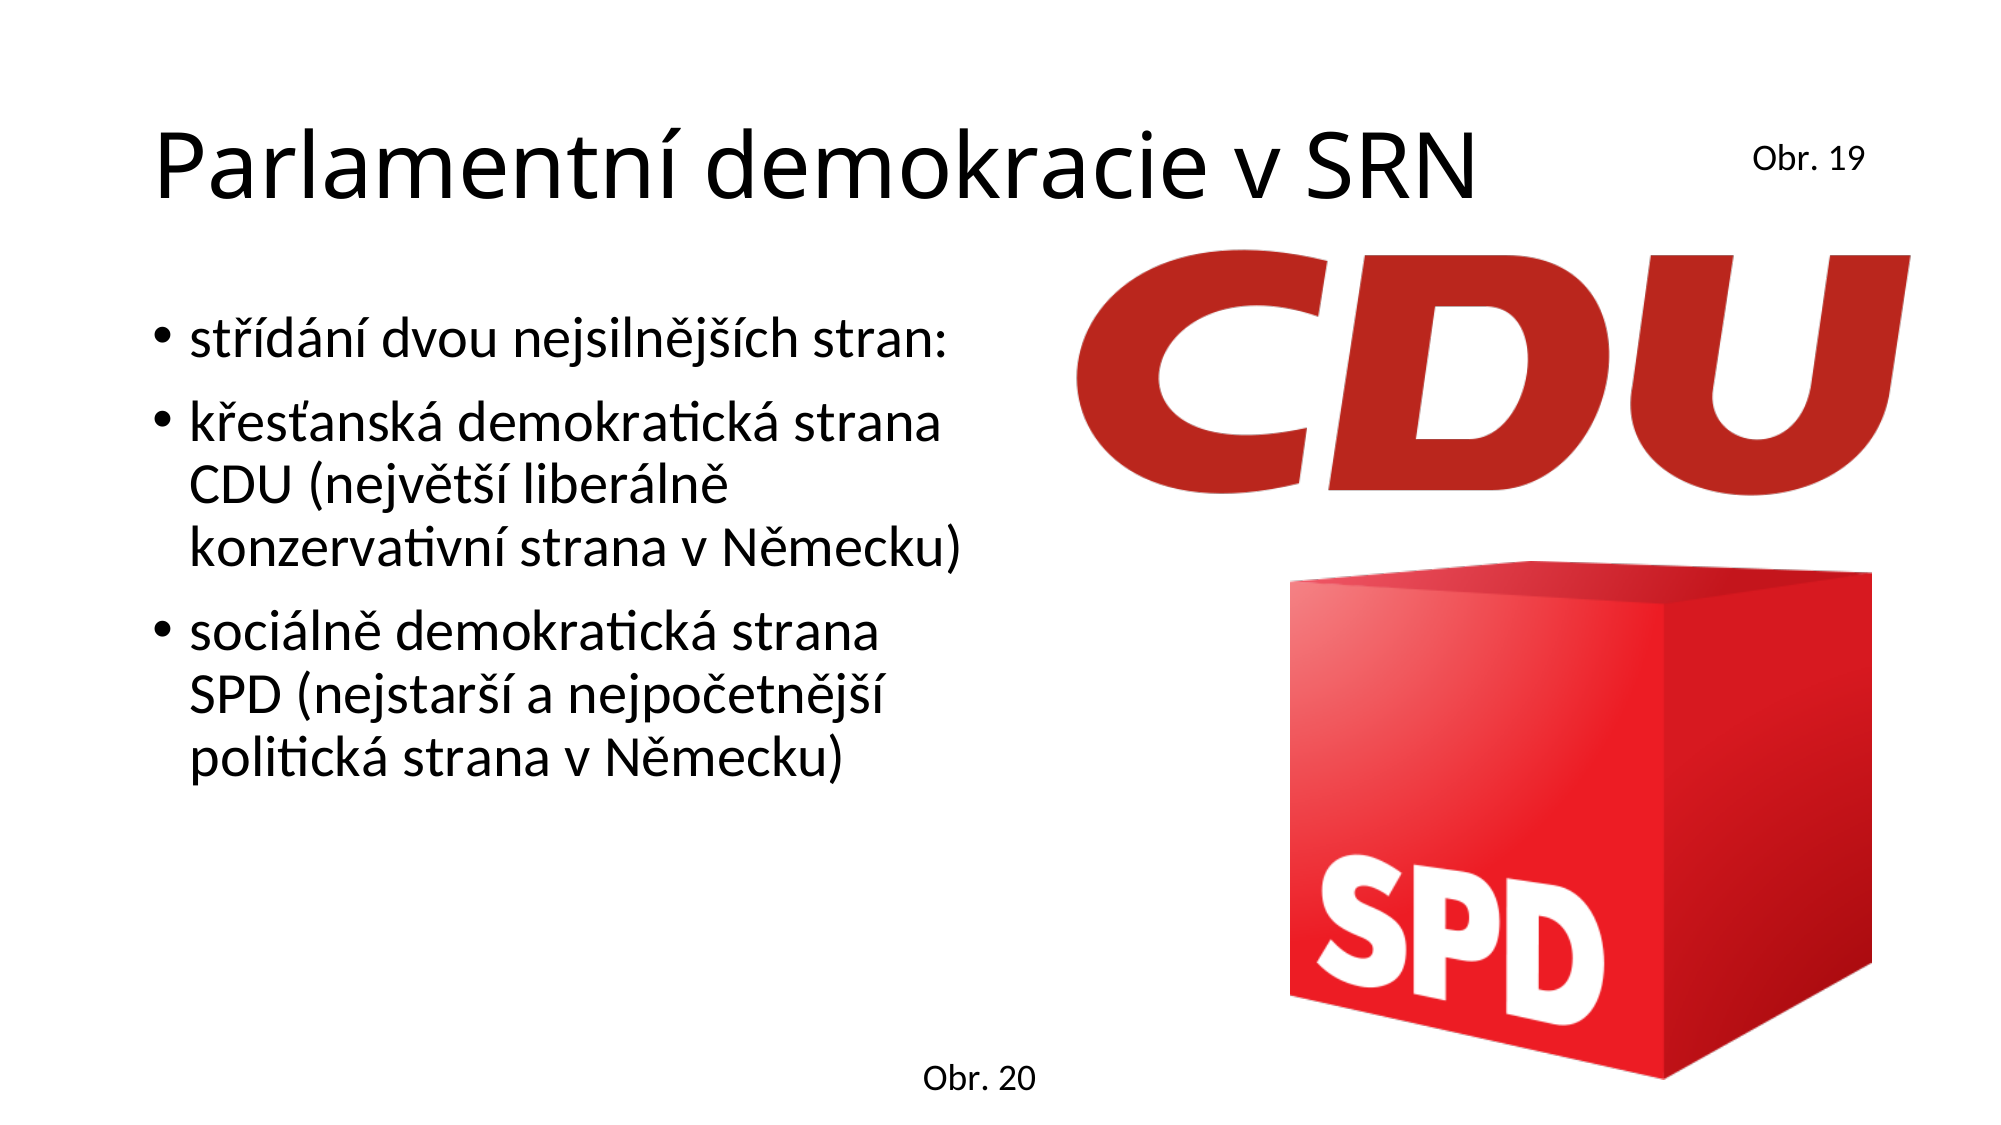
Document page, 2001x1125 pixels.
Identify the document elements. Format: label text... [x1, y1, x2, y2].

title Parlamentní demokracie v SRN [137, 59, 1863, 278]
text_box [1071, 244, 1922, 505]
text_box Obr. 19 [1737, 124, 1881, 186]
text_box Obr. 20 [908, 1045, 1052, 1106]
picture [1290, 561, 1872, 1080]
list střídání dvou nejsilnějších stran: křesťanská demokratická strana CDU (největší liberálně konzervativní strana v Německu) sociálně demokratická strana SPD (nejstarší a nejpočetnější politická strana v Německu) [137, 299, 988, 1014]
